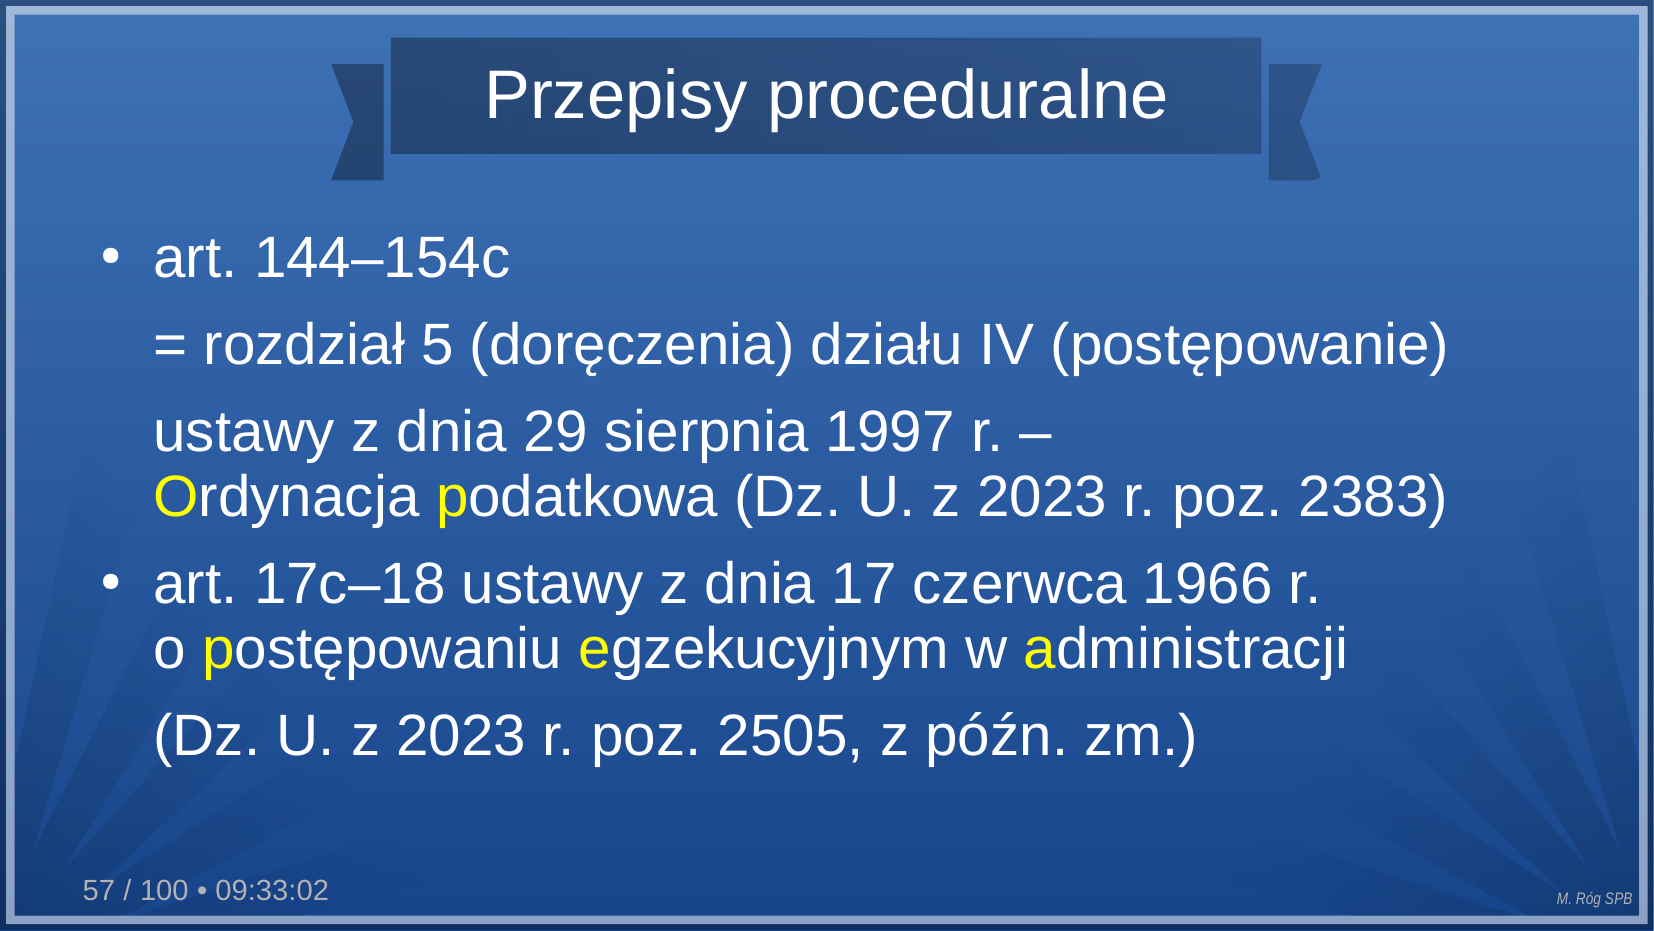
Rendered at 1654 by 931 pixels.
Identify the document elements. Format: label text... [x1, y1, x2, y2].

list art. 144–154c = rozdział 5 (doręczenia) działu IV (postępowanie) ustawy z dnia 29 sierpnia 1997 r. – Ordynacja podatkowa (Dz. U. z 2023 r. poz. 2383) art. 17c–18 ustawy z dnia 17 czerwca 1966 r. o postępowaniu egzekucyjnym w administracji (Dz. U. z 2023 r. poz. 2505, z późn. zm.) [82, 224, 1571, 848]
title Przepisy proceduralne [389, 35, 1264, 154]
